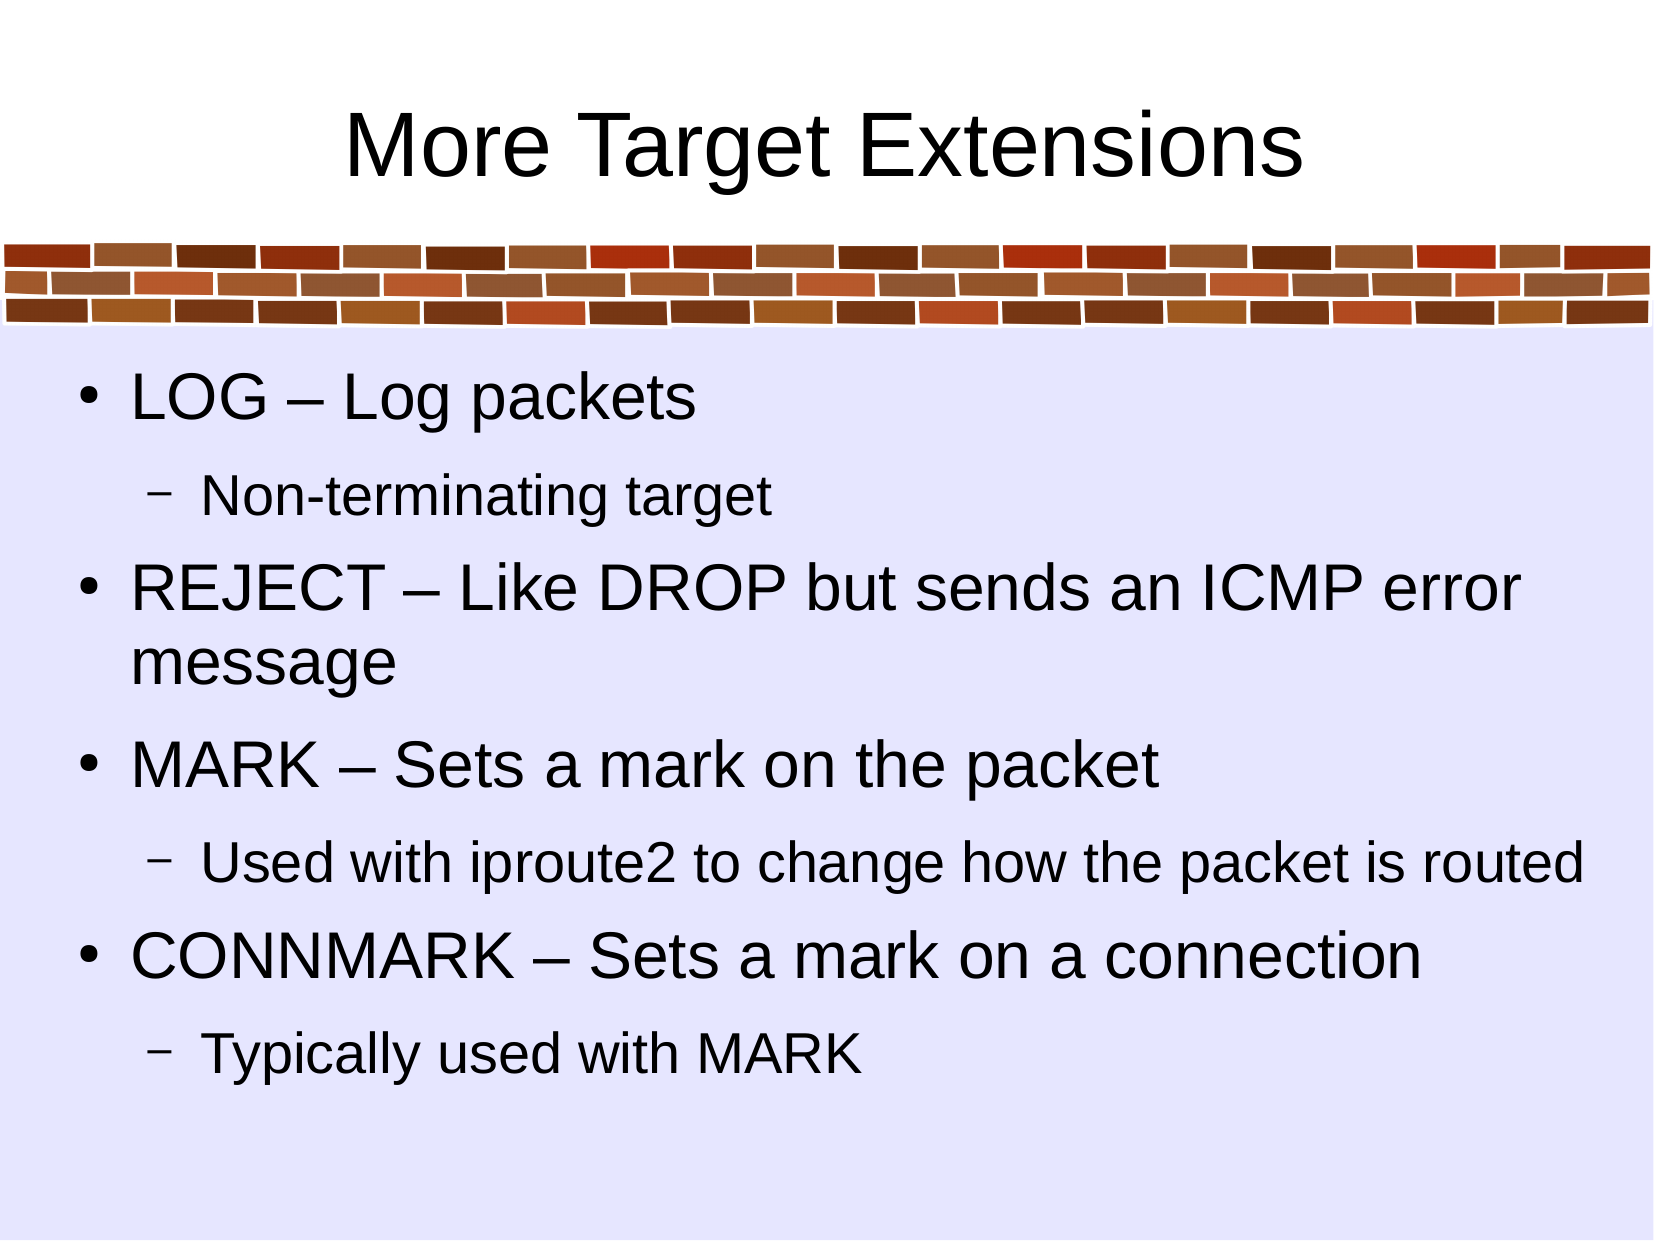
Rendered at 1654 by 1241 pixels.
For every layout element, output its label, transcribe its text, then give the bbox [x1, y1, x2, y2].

list LOG – Log packets Non-terminating target REJECT – Like DROP but sends an ICMP error message MARK – Sets a mark on the packet Used with iproute2 to change how the packet is routed CONNMARK – Sets a mark on a connection Typically used with MARK [60, 360, 1591, 1156]
picture [0, 239, 1654, 329]
title More Target Extensions [60, 49, 1591, 241]
